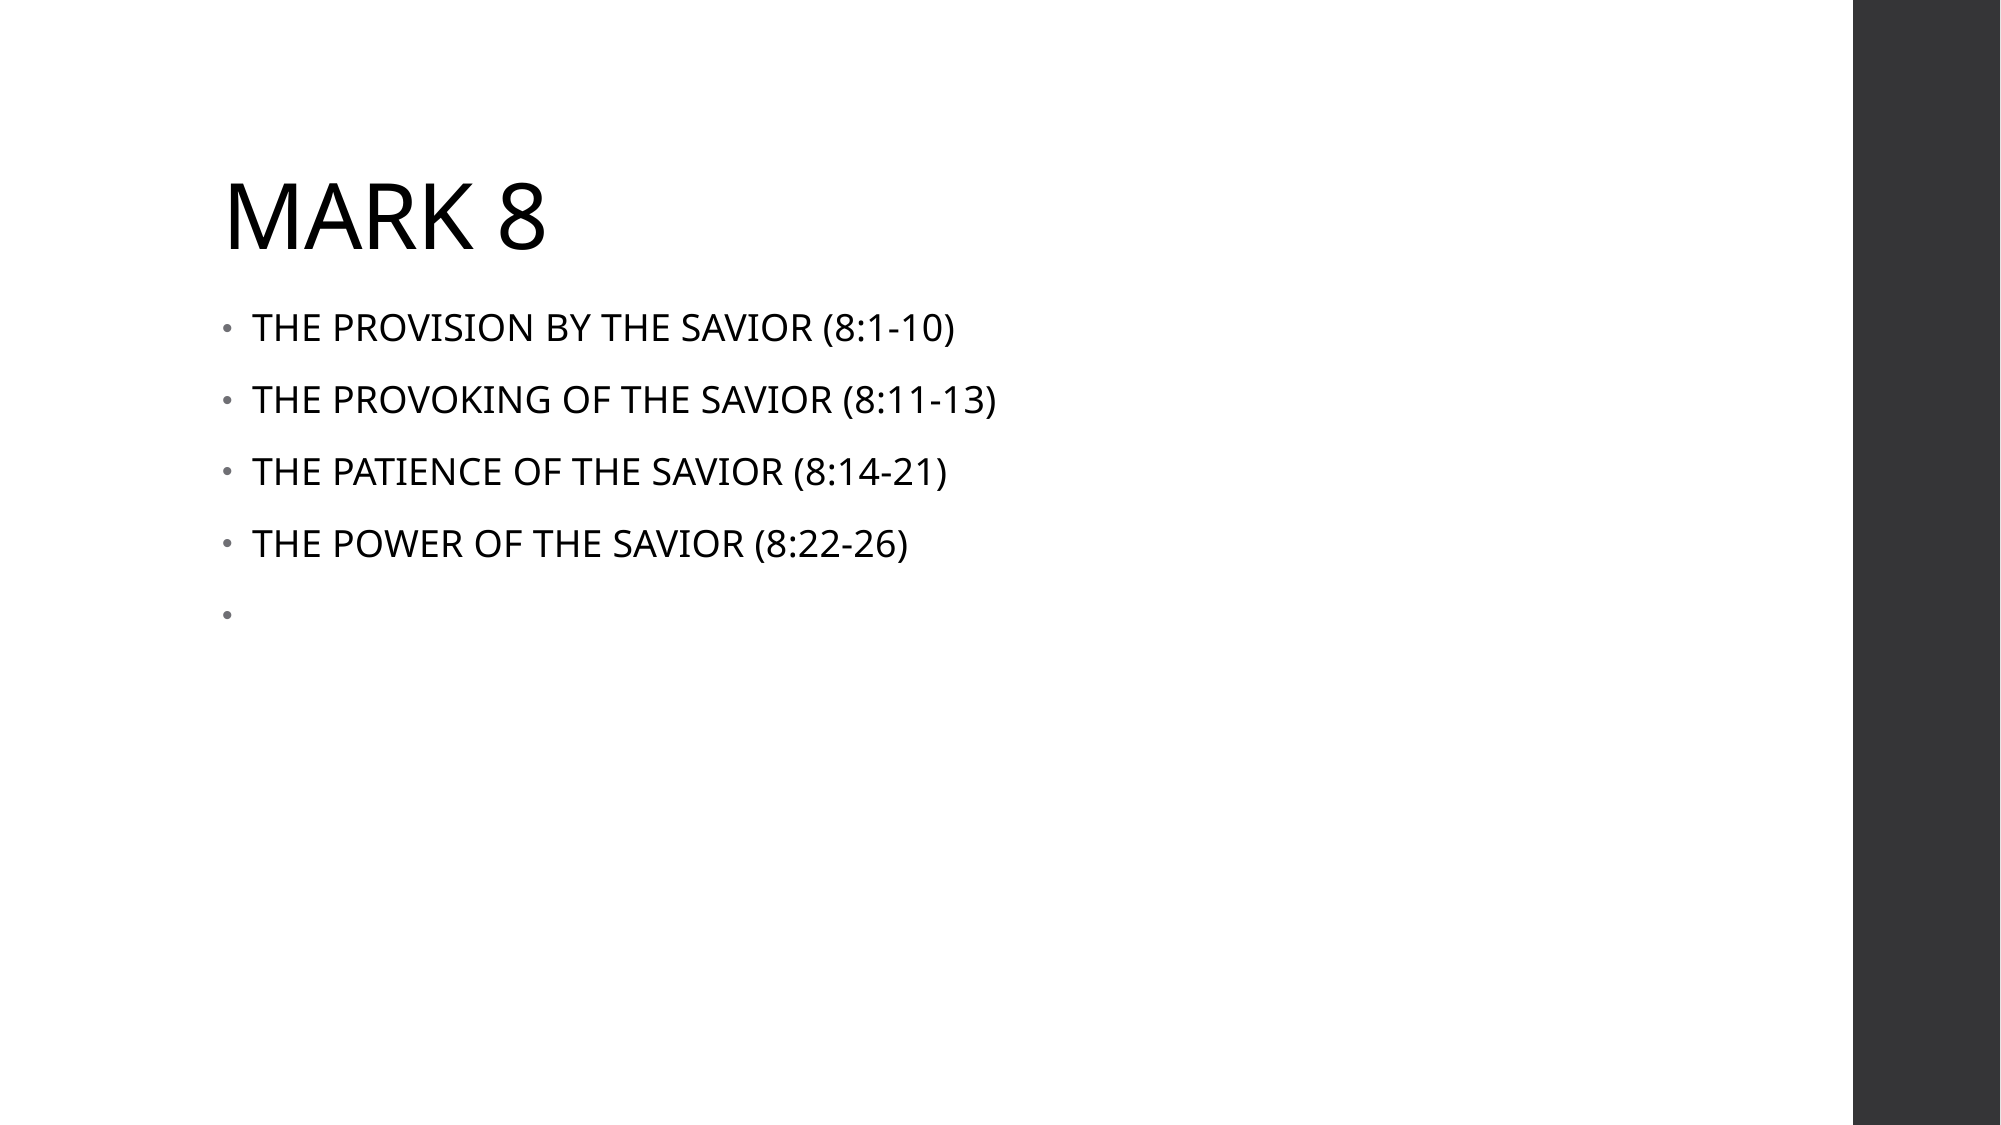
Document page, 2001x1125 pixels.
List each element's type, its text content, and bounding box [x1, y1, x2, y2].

list THE PROVISION BY THE SAVIOR (8:1-10) THE PROVOKING OF THE SAVIOR (8:11-13) THE PATIENCE OF THE SAVIOR (8:14-21) THE POWER OF THE SAVIOR (8:22-26) [206, 299, 1617, 1014]
title MARK 8 [206, 60, 1797, 278]
